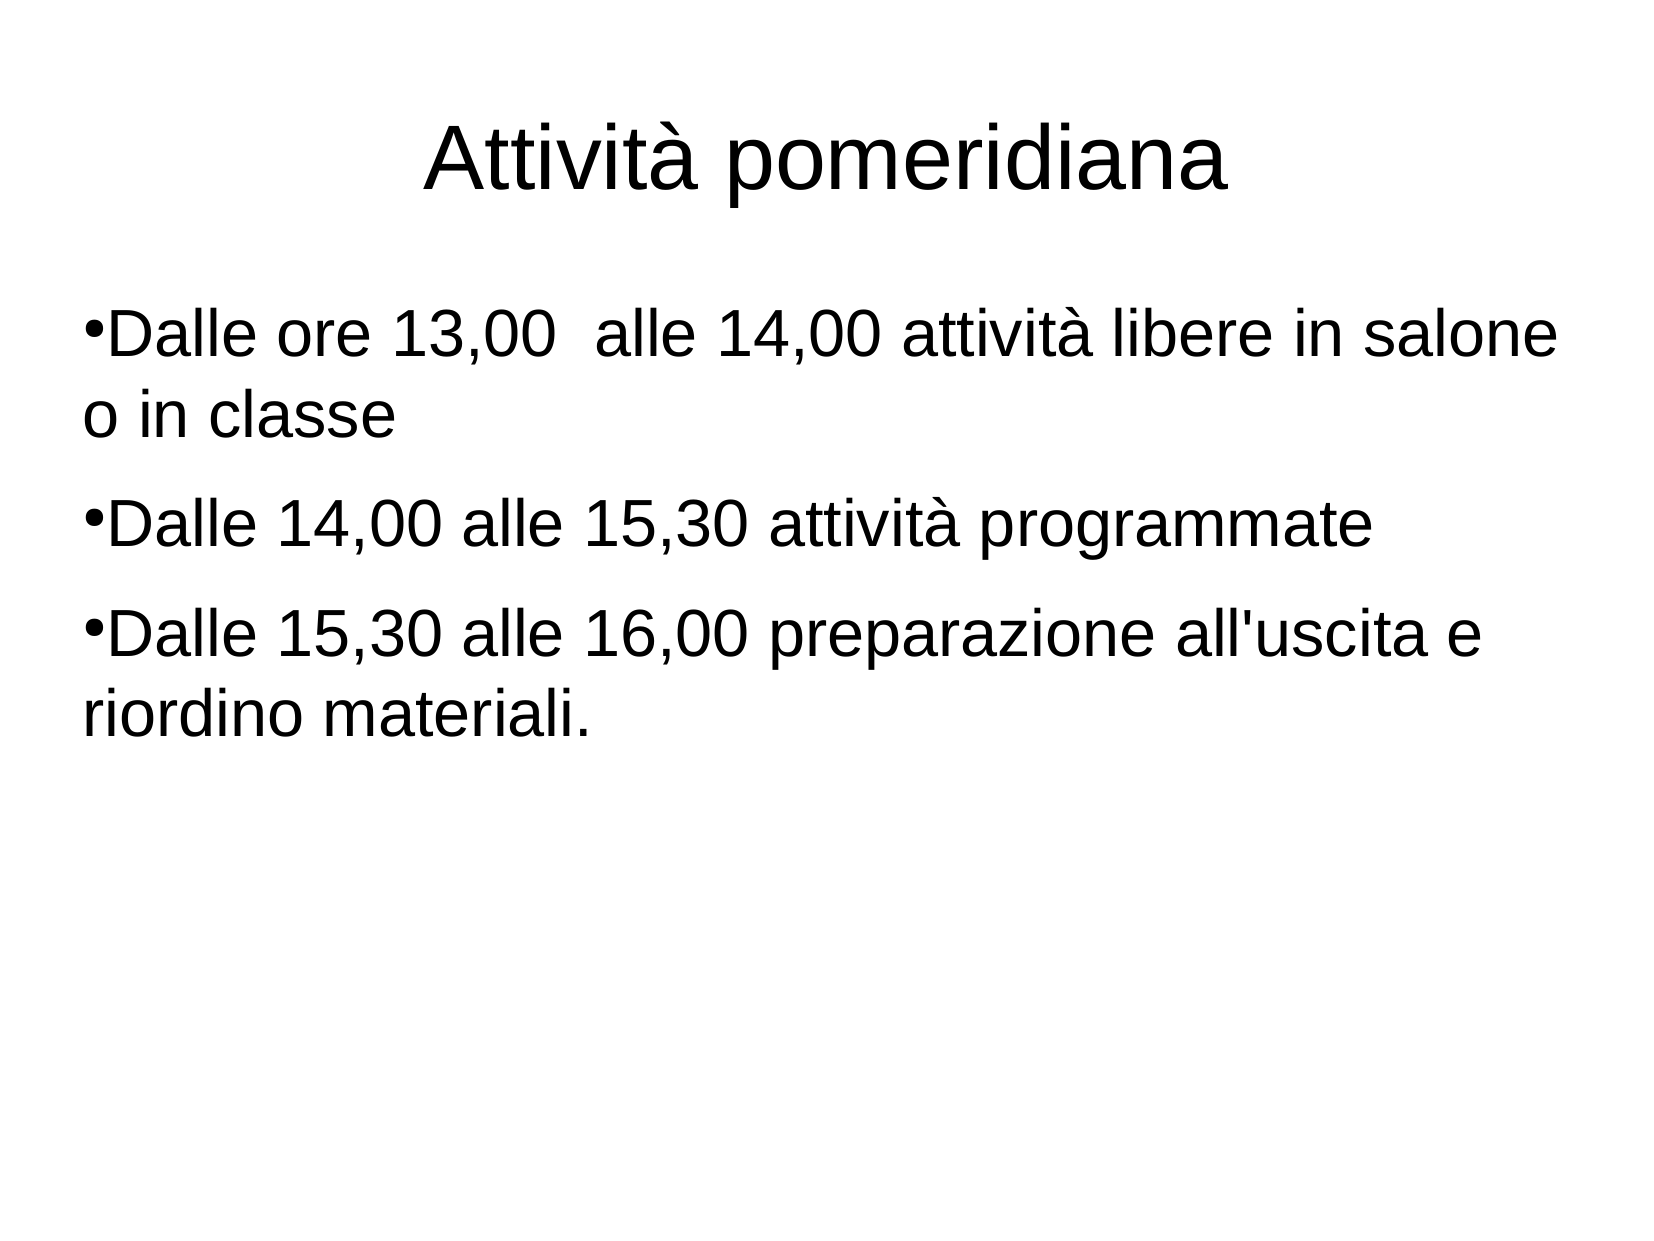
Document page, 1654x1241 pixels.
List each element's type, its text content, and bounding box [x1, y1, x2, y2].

list Dalle ore 13,00 alle 14,00 attività libere in salone o in classe Dalle 14,00 alle 15,30 attività programmate Dalle 15,30 alle 16,00 preparazione all'uscita e riordino materiali. [82, 290, 1571, 1109]
title Attività pomeridiana [82, 49, 1571, 257]
